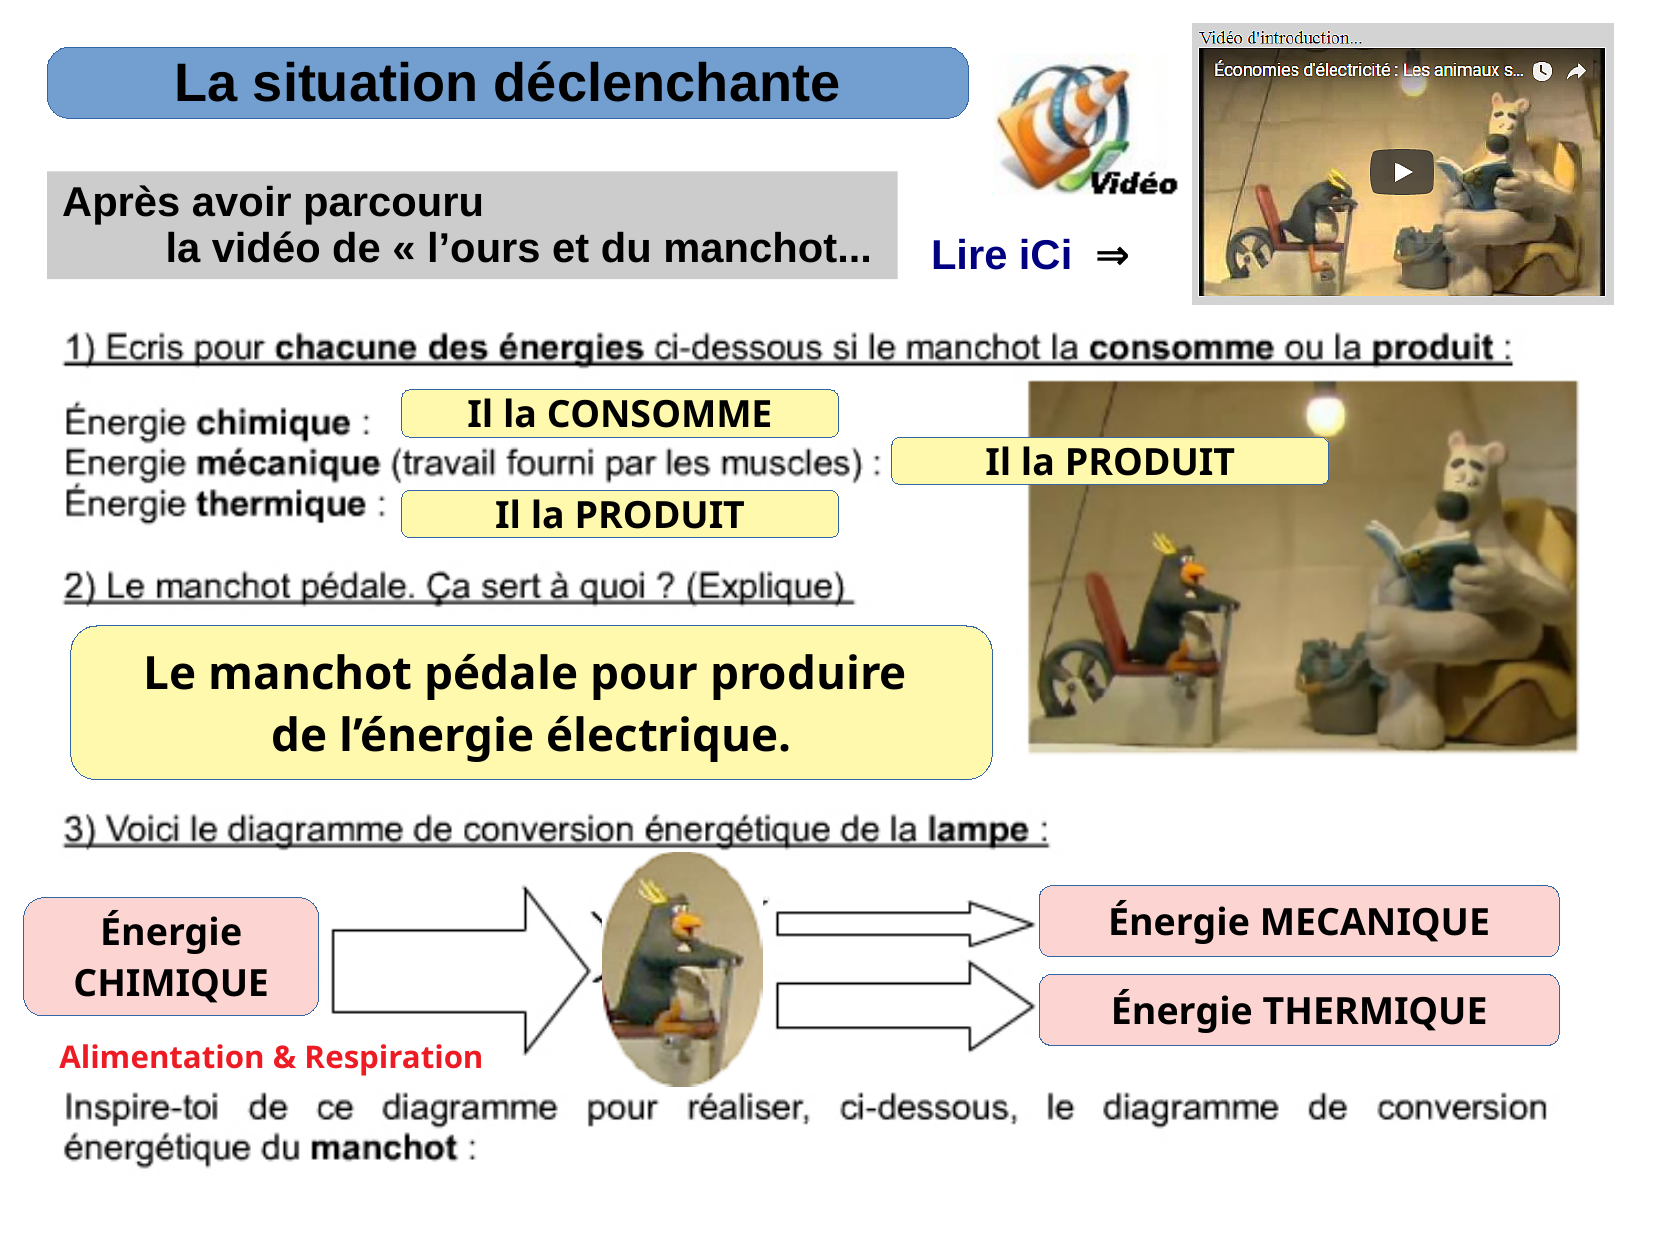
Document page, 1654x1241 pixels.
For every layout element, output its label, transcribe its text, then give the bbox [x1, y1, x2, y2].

text_box Énergie THERMIQUE [1039, 974, 1560, 1046]
text_box La situation déclenchante [47, 47, 969, 119]
text_box Il la CONSOMME [401, 389, 839, 438]
text_box Alimentation & Respiration [11, 1027, 532, 1087]
picture [43, 311, 1595, 1193]
text_box Énergie MECANIQUE [1039, 885, 1560, 957]
picture [1192, 23, 1614, 305]
text_box Le manchot pédale pour produire de l’énergie électrique. [70, 625, 993, 780]
text_box Il la PRODUIT [401, 490, 839, 538]
text_box Énergie CHIMIQUE [23, 897, 319, 1016]
text_box Lire iCi ⇒ [897, 224, 1176, 286]
picture [992, 50, 1182, 201]
text_box Il la PRODUIT [891, 437, 1329, 485]
text_box Après avoir parcouru la vidéo de « l’ours et du manchot... [47, 171, 898, 280]
